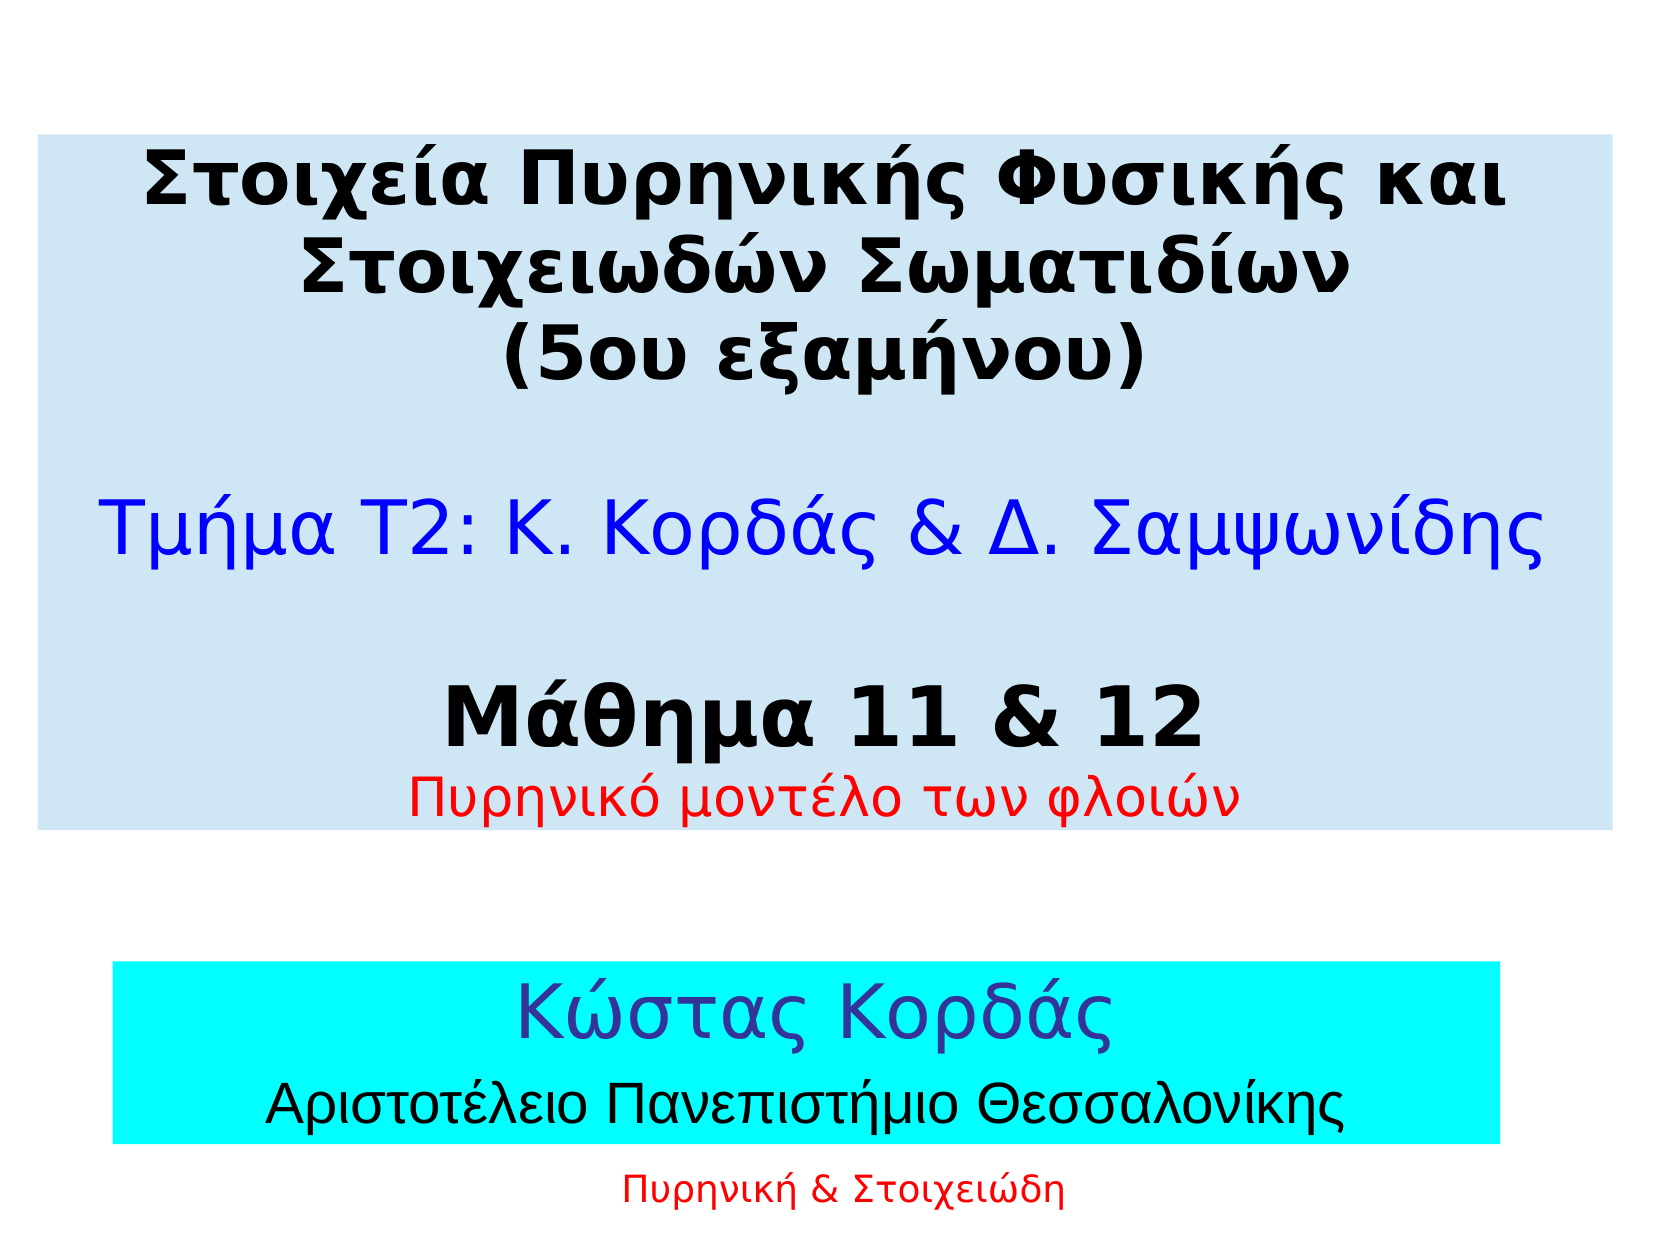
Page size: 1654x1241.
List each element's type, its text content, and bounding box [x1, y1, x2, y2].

text_box Πυρηνική & Στοιχειώδη [606, 1160, 1128, 1219]
title Στοιχεία Πυρηνικής Φυσικής και Στοιχειωδών Σωματιδίων (5ου εξαμήνου) Τμήμα T2: Κ. Κορδάς & Δ. Σαμψωνίδης Μάθημα 11 & 12 Πυρηνικό μοντέλο των φλοιών [37, 134, 1613, 831]
text_box Κώστας Κορδάς Αριστοτέλειο Πανεπιστήμιο Θεσσαλονίκης [112, 961, 1501, 1145]
